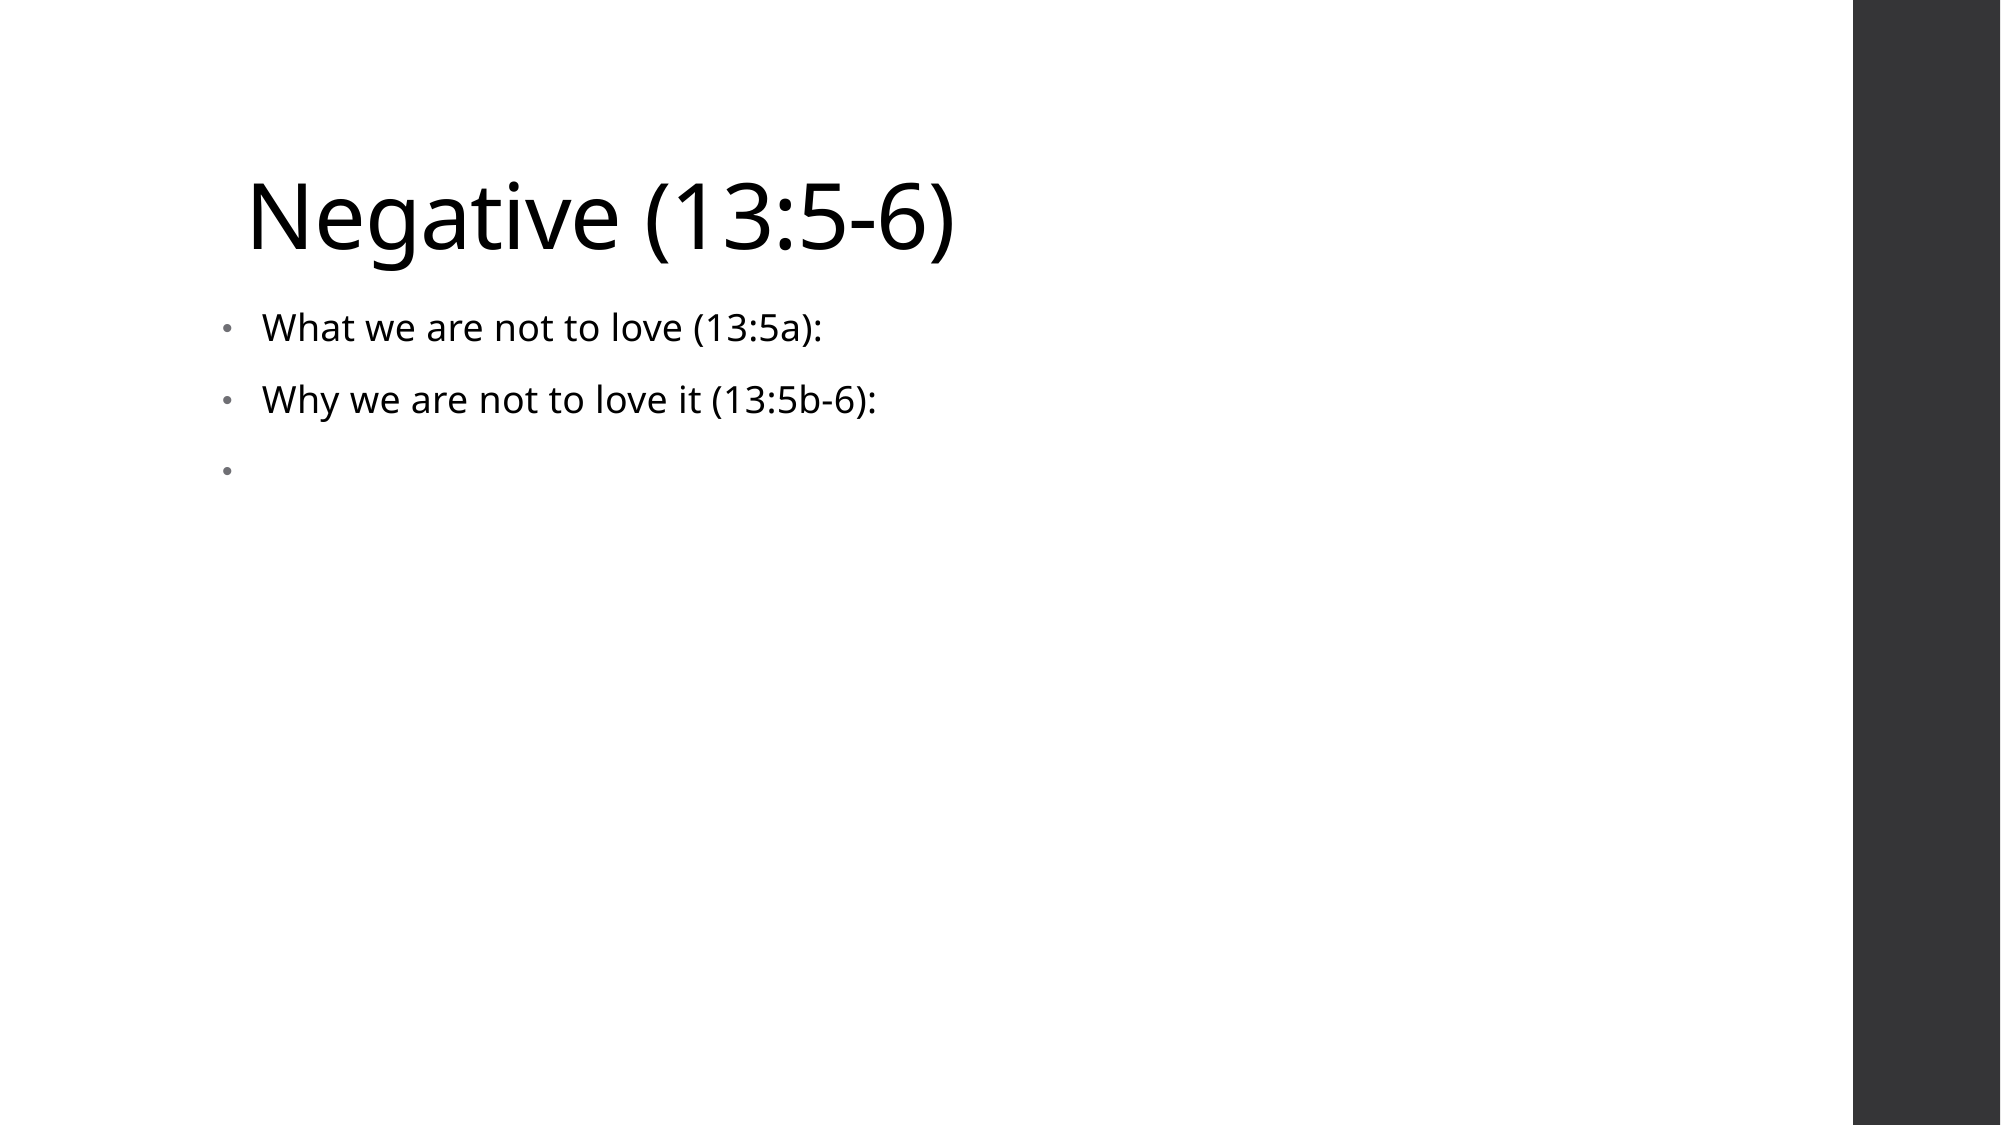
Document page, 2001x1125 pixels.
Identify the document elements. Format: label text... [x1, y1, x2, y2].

list What we are not to love (13:5a): Why we are not to love it (13:5b-6): [206, 299, 1617, 1014]
title Negative (13:5-6) [206, 60, 1797, 278]
